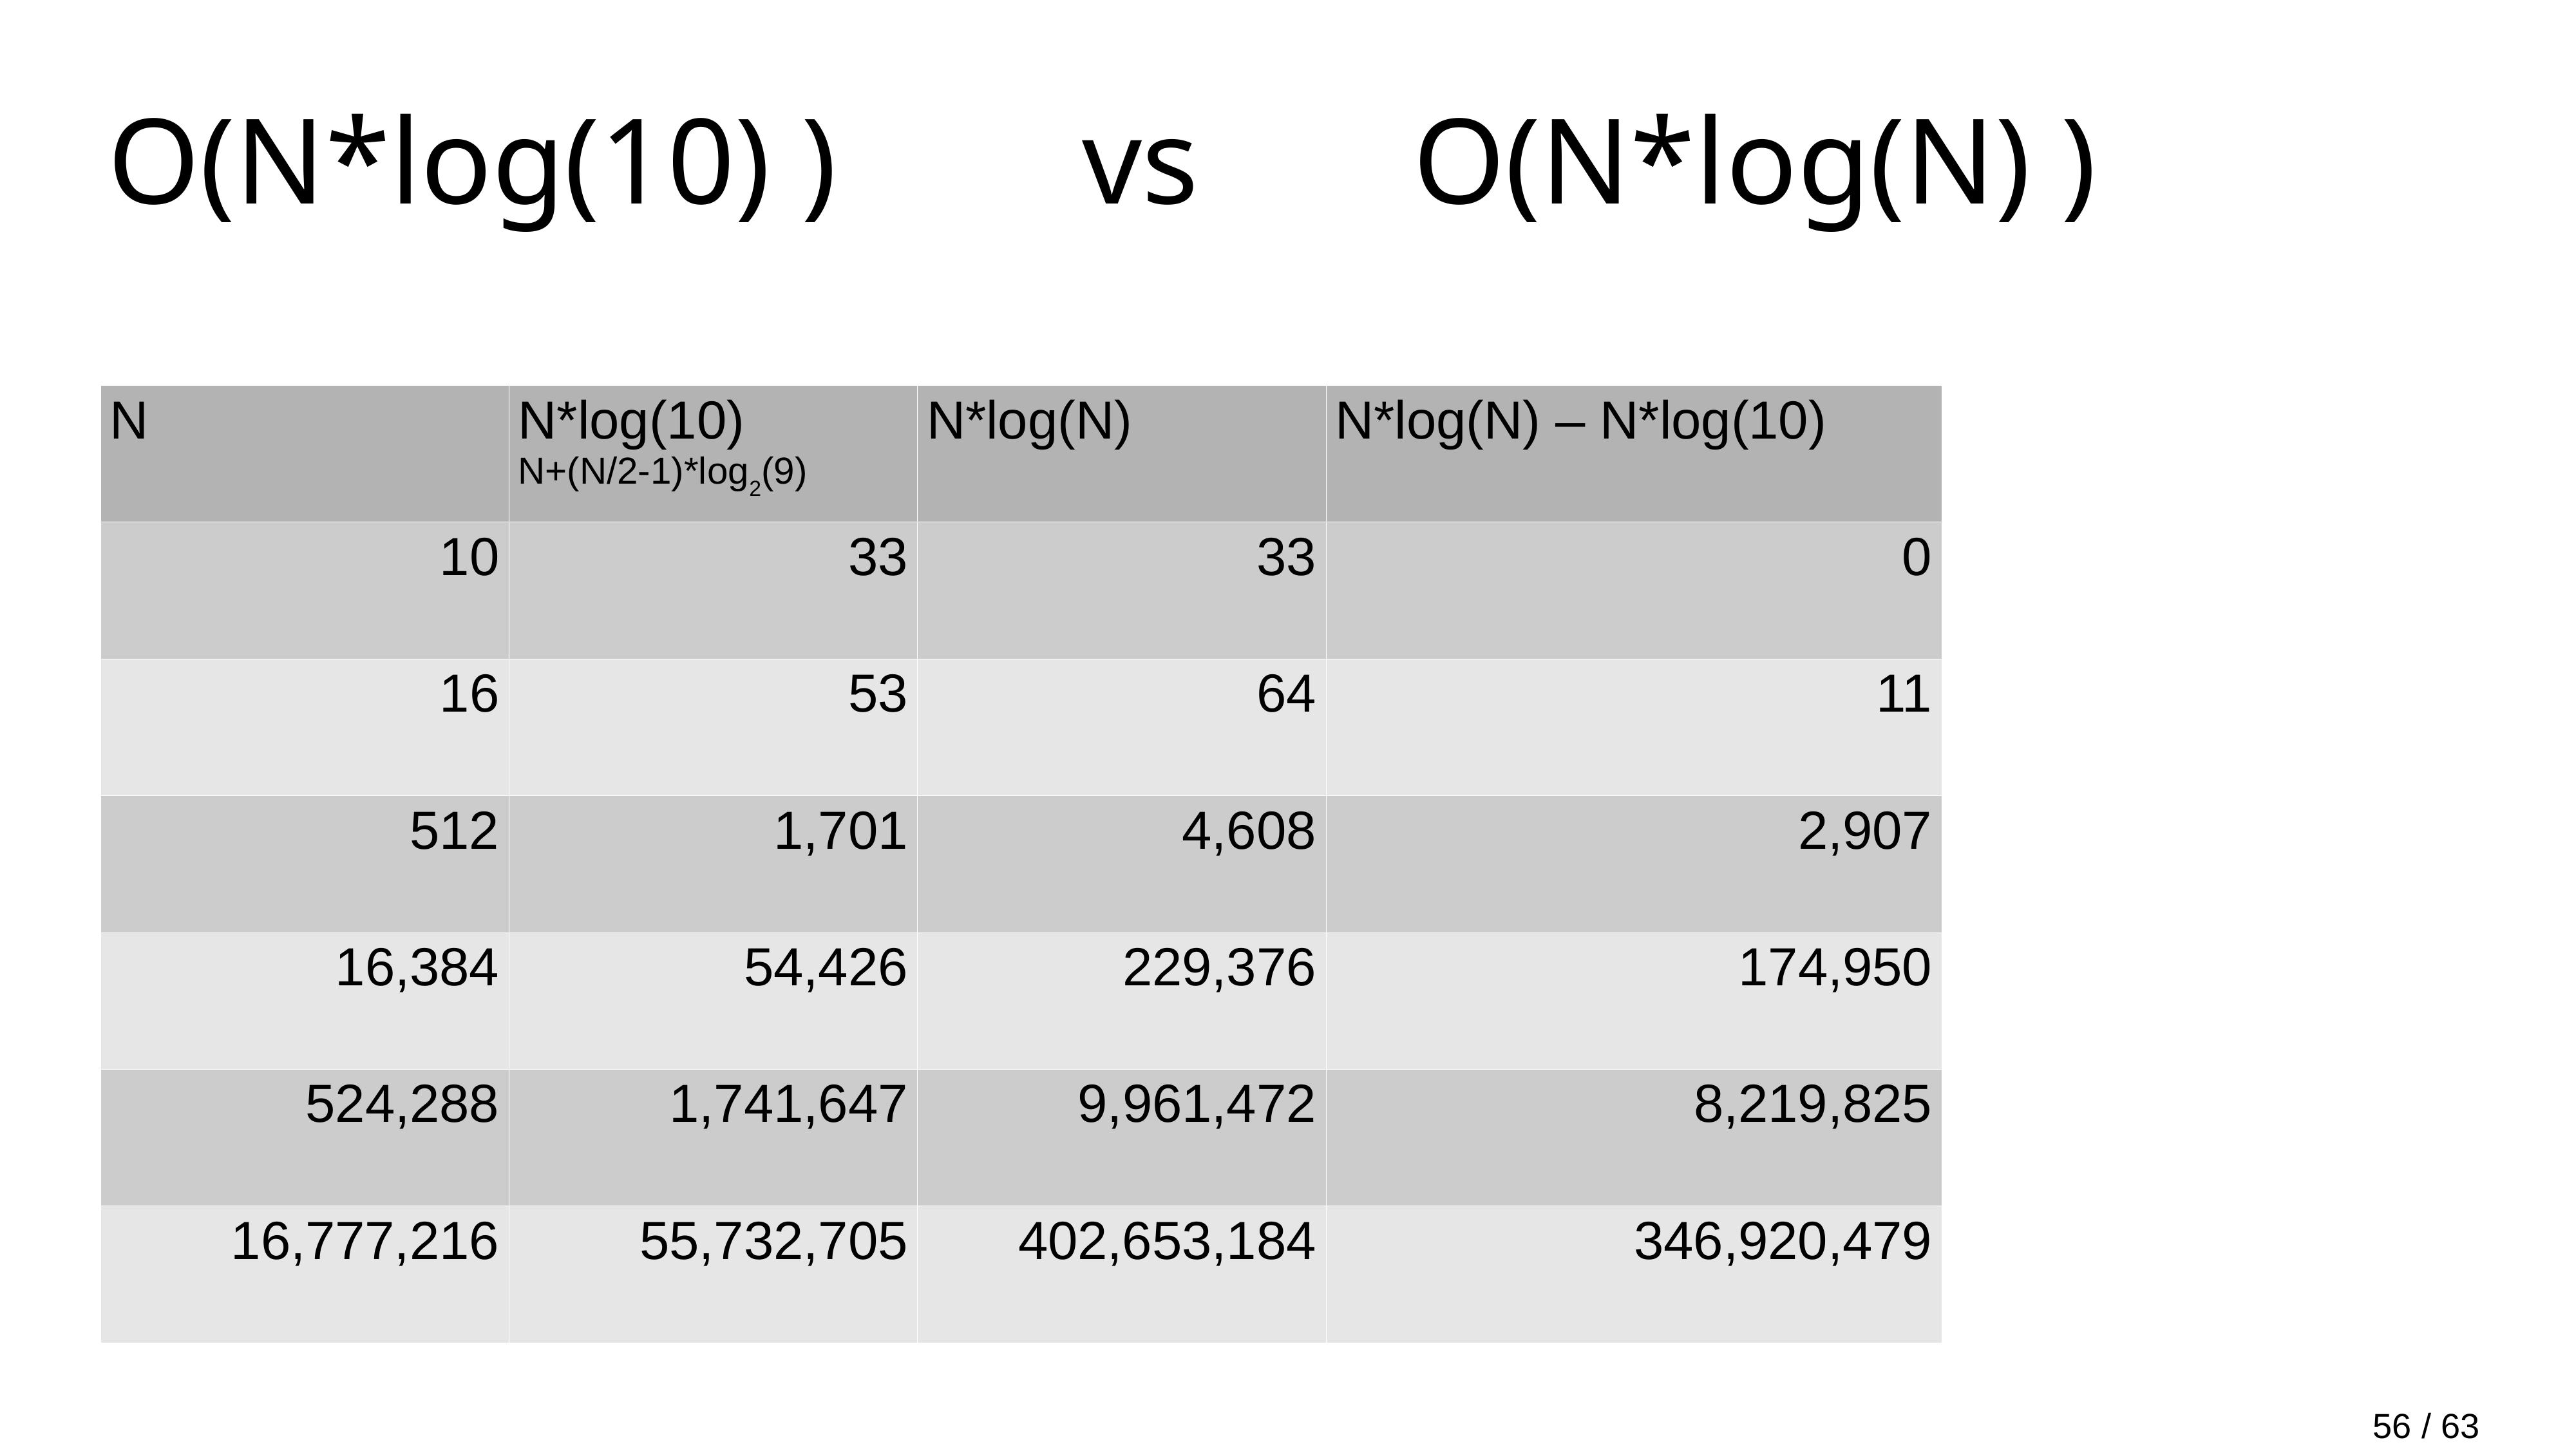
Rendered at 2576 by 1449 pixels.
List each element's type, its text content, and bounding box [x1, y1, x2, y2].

table_cell 33 [918, 522, 1326, 659]
title O(N*log(10) ) vs O(N*log(N) ) [108, 80, 2468, 242]
table_cell 229,376 [918, 933, 1326, 1069]
table_cell 2,907 [1327, 796, 1942, 933]
table_cell 64 [918, 659, 1326, 795]
table_cell 16,777,216 [101, 1206, 509, 1343]
table_cell 1,701 [509, 796, 917, 933]
table_cell 33 [509, 522, 917, 659]
table_cell 524,288 [101, 1070, 509, 1206]
table_cell 16,384 [101, 933, 509, 1069]
table_cell 402,653,184 [918, 1206, 1326, 1343]
table_cell 53 [509, 659, 917, 795]
table_cell 10 [101, 522, 509, 659]
table_header N*log(N) [918, 386, 1326, 522]
table_cell 11 [1327, 659, 1942, 795]
table_cell 174,950 [1327, 933, 1942, 1069]
table_cell 8,219,825 [1327, 1070, 1942, 1206]
table_cell 55,732,705 [509, 1206, 917, 1343]
table_cell 346,920,479 [1327, 1206, 1942, 1343]
table_cell 9,961,472 [918, 1070, 1326, 1206]
table_cell 16 [101, 659, 509, 795]
table_cell 512 [101, 796, 509, 933]
table_header N*log(N) – N*log(10) [1327, 386, 1942, 522]
table_header N*log(10) N+(N/2-1)*log2(9) [509, 386, 917, 522]
text_box <number> / 63 [2363, 1402, 2576, 1449]
table_cell 54,426 [509, 933, 917, 1069]
table_cell 1,741,647 [509, 1070, 917, 1206]
table_header N [101, 386, 509, 522]
table_cell 4,608 [918, 796, 1326, 933]
table_cell 0 [1327, 522, 1942, 659]
